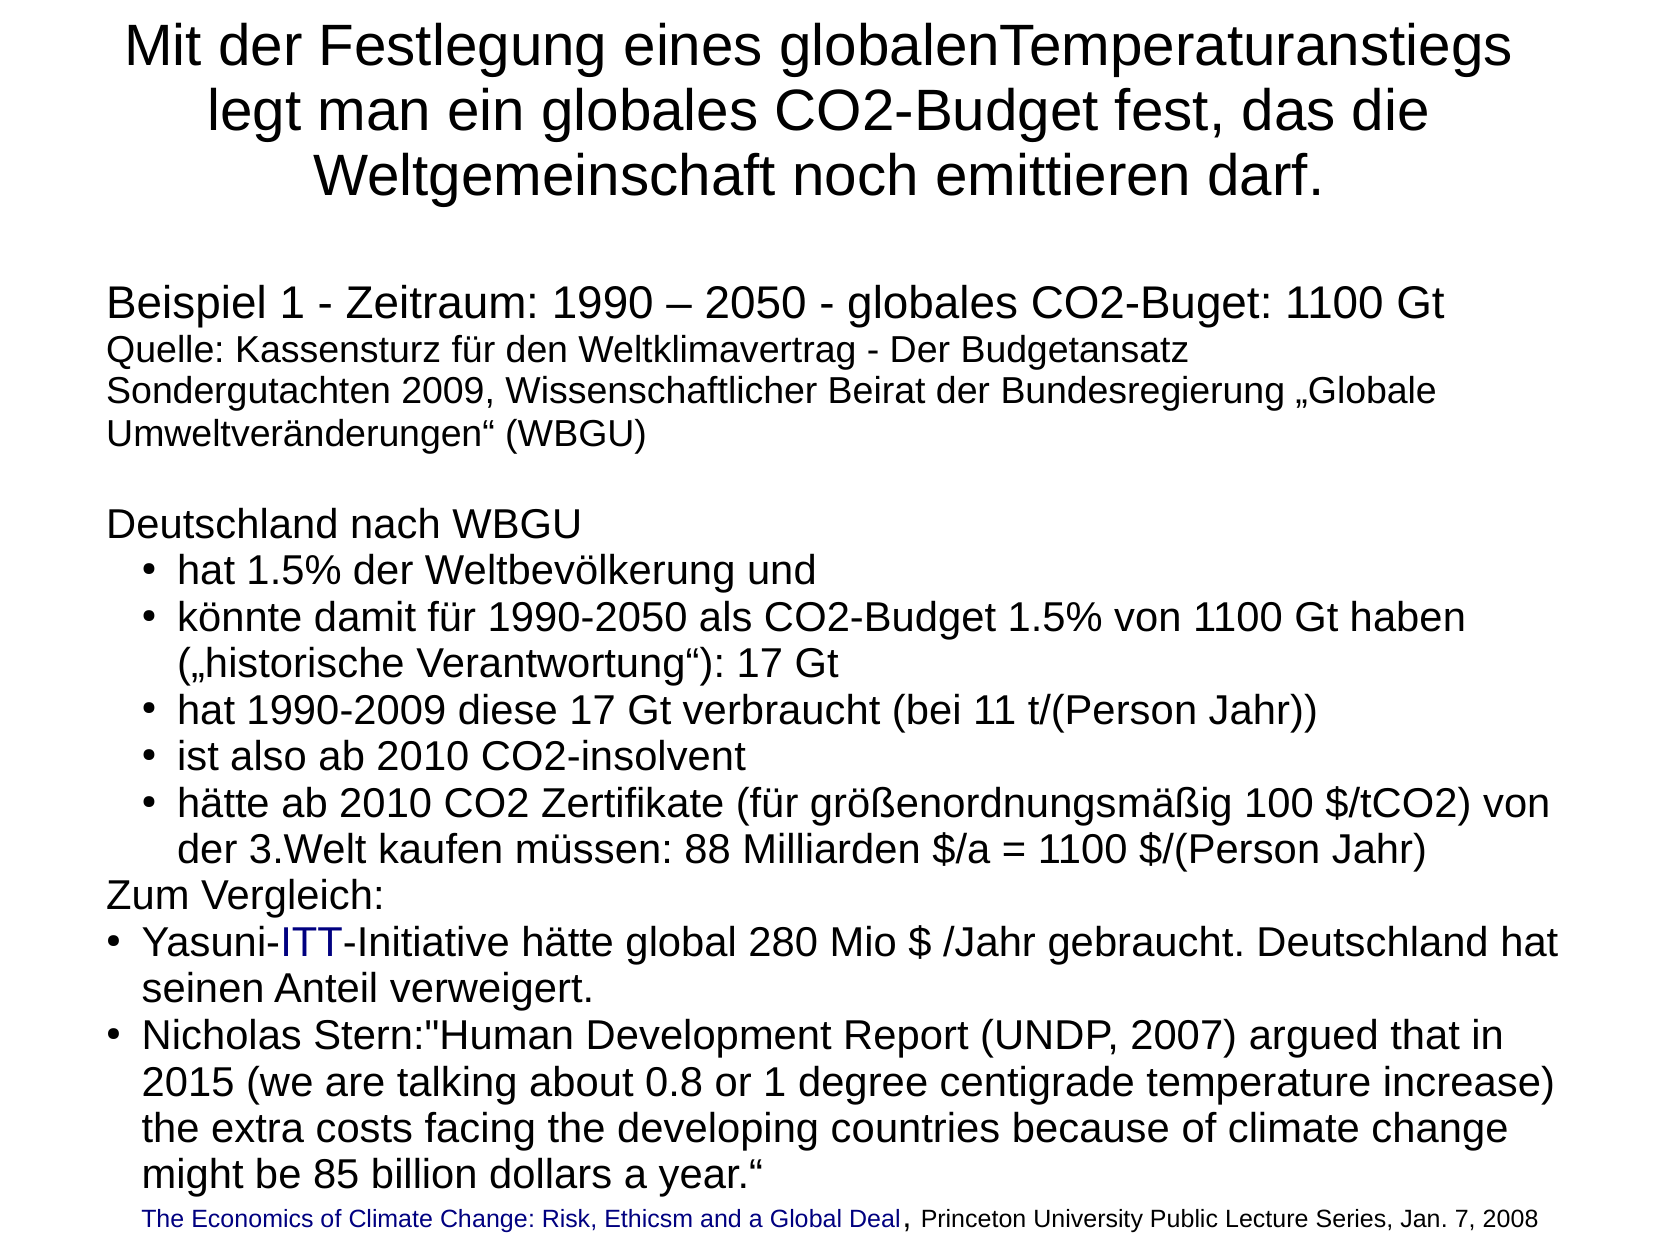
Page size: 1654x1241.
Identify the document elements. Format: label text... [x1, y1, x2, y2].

title Mit der Festlegung eines globalenTemperaturanstiegs legt man ein globales CO2-Budget fest, das die Weltgemeinschaft noch emittieren darf. [75, 12, 1564, 220]
subtitle Beispiel 1 - Zeitraum: 1990 – 2050 - globales CO2-Buget: 1100 Gt Quelle: Kassensturz für den Weltklimavertrag - Der Budgetansatz Sondergutachten 2009, Wissenschaftlicher Beirat der Bundesregierung „Globale Umweltveränderungen“ (WBGU) Deutschland nach WBGU hat 1.5% der Weltbevölkerung und könnte damit für 1990-2050 als CO2-Budget 1.5% von 1100 Gt haben („historische Verantwortung“): 17 Gt hat 1990-2009 diese 17 Gt verbraucht (bei 11 t/(Person Jahr)) ist also ab 2010 CO2-insolvent hätte ab 2010 CO2 Zertifikate (für größenordnungsmäßig 100 $/tCO2) von der 3.Welt kaufen müssen: 88 Milliarden $/a = 1100 $/(Person Jahr) Zum Vergleich: Yasuni-ITT-Initiative hätte global 280 Mio $ /Jahr gebraucht. Deutschland hat seinen Anteil verweigert. Nicholas Stern:"Human Development Report (UNDP, 2007) argued that in 2015 (we are talking about 0.8 or 1 degree centigrade temperature increase) the extra costs facing the developing countries because of climate change might be 85 billion dollars a year.“ The Economics of Climate Change: Risk, Ethicsm and a Global Deal, Princeton University Public Lecture Series, Jan. 7, 2008 [106, 276, 1595, 1235]
